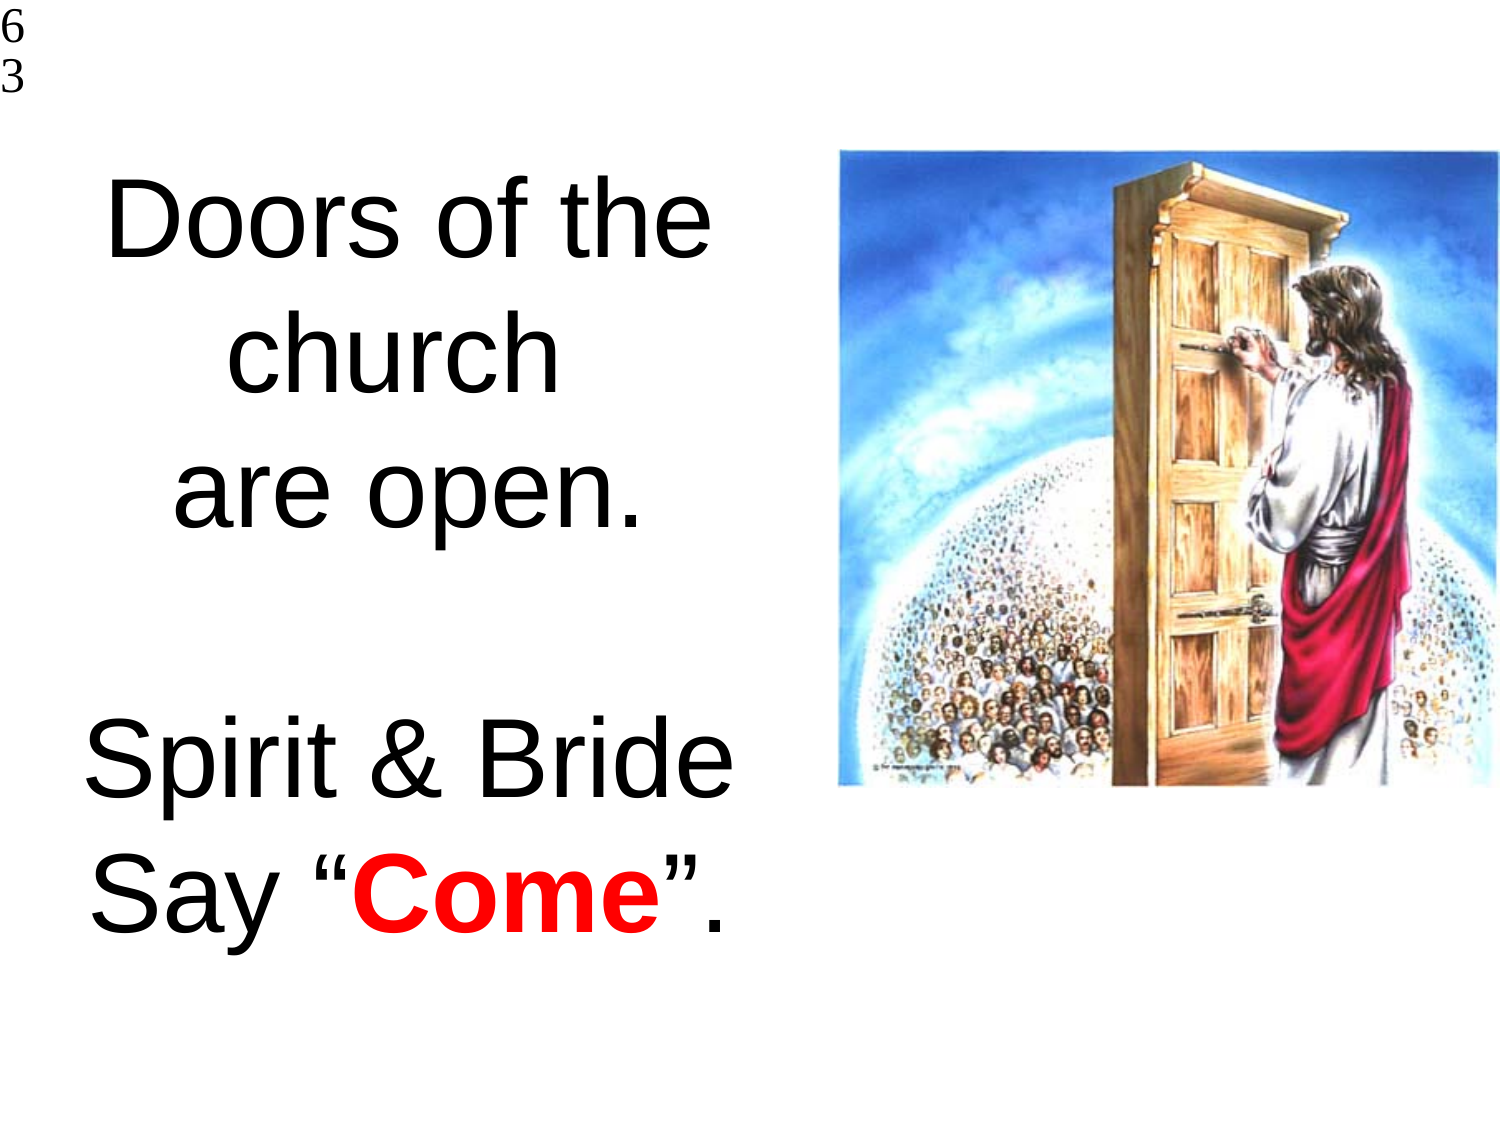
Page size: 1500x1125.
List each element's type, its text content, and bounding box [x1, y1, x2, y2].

text_box Doors of the church are open. Spirit & Bride Say “Come”. [0, 137, 819, 963]
list [37, 62, 825, 963]
picture [0, 0, 1500, 1125]
